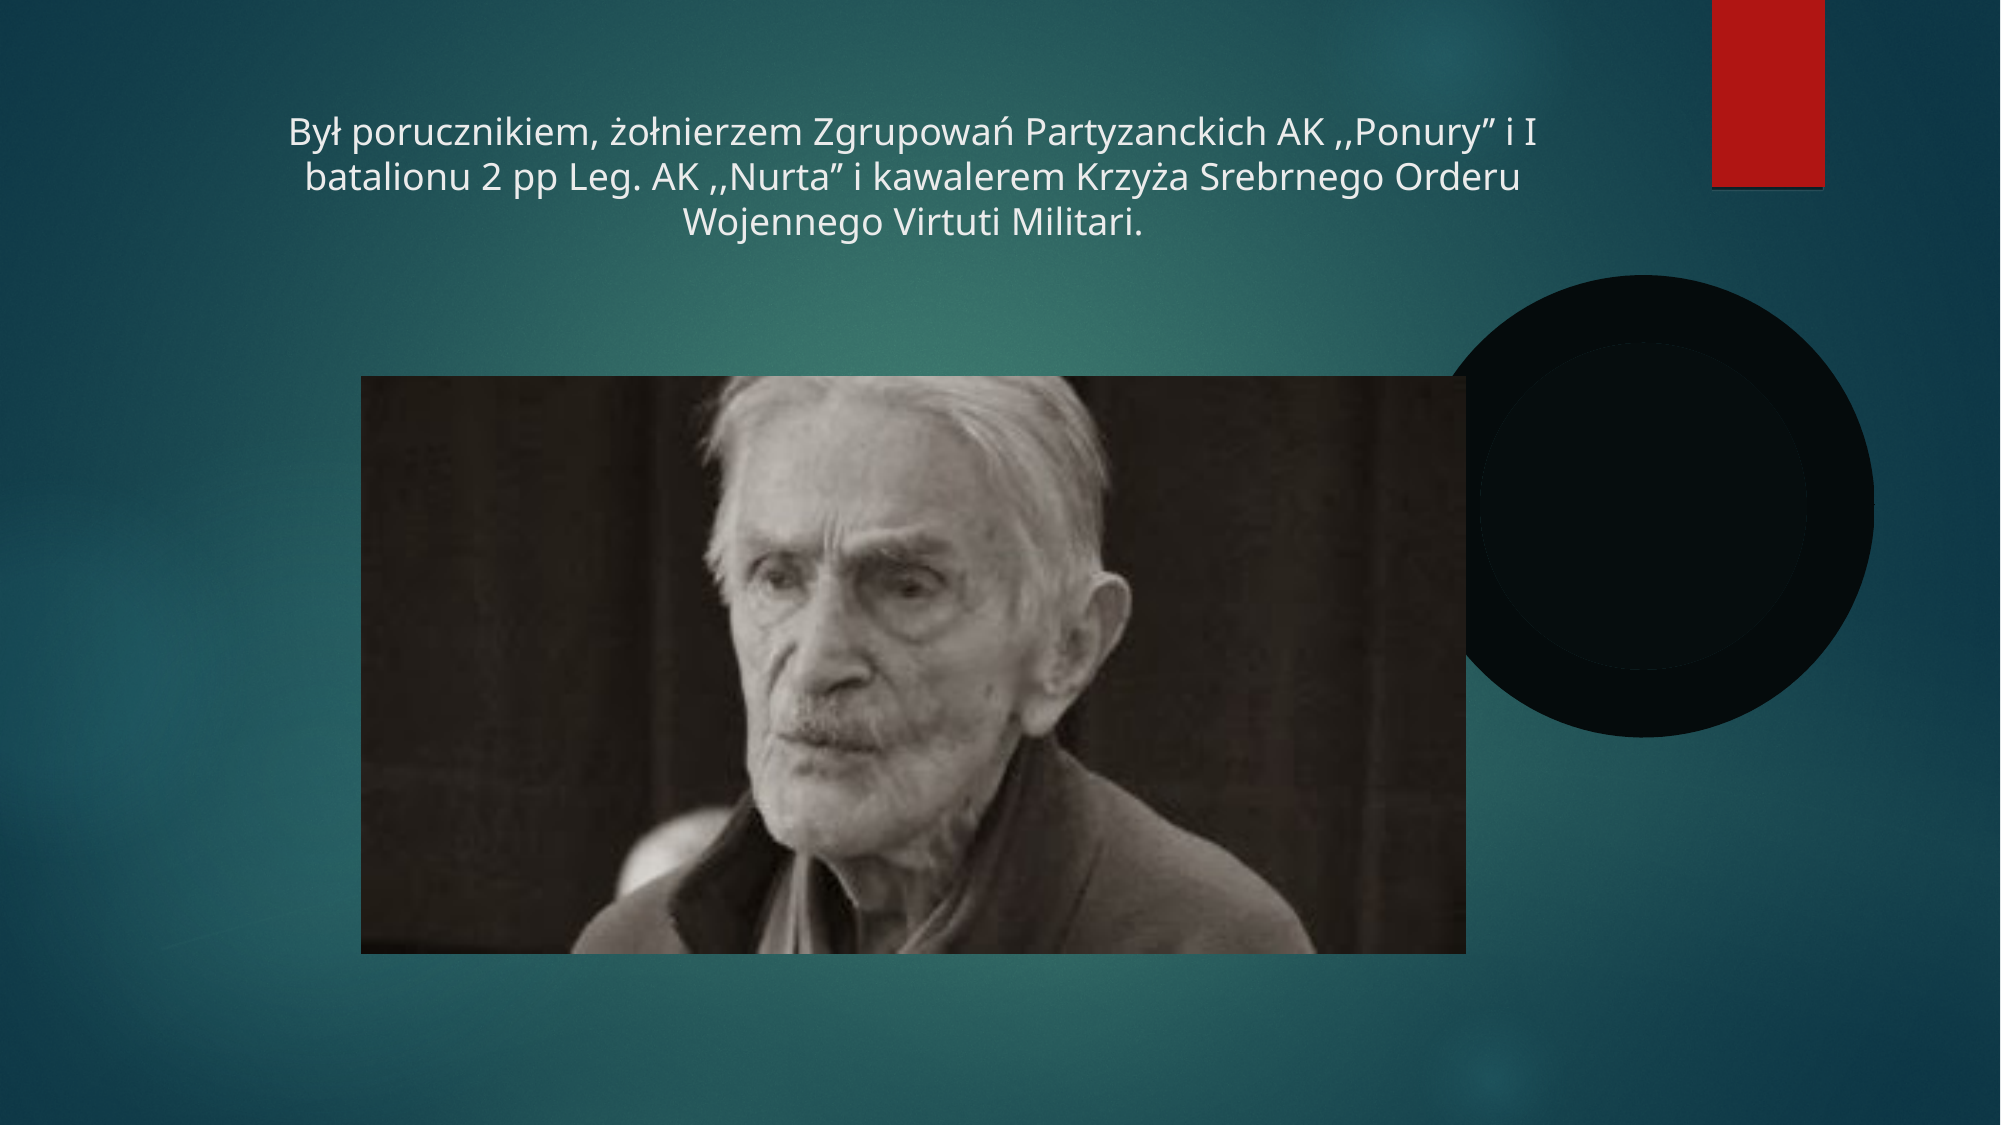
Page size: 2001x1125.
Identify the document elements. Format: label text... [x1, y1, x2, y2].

title Był porucznikiem, żołnierzem Zgrupowań Partyzanckich AK ,,Ponury’’ i I batalionu 2 pp Leg. AK ,,Nurta’’ i kawalerem Krzyża Srebrnego Orderu Wojennego Virtuti Militari. [189, 74, 1638, 251]
picture [361, 376, 1466, 954]
